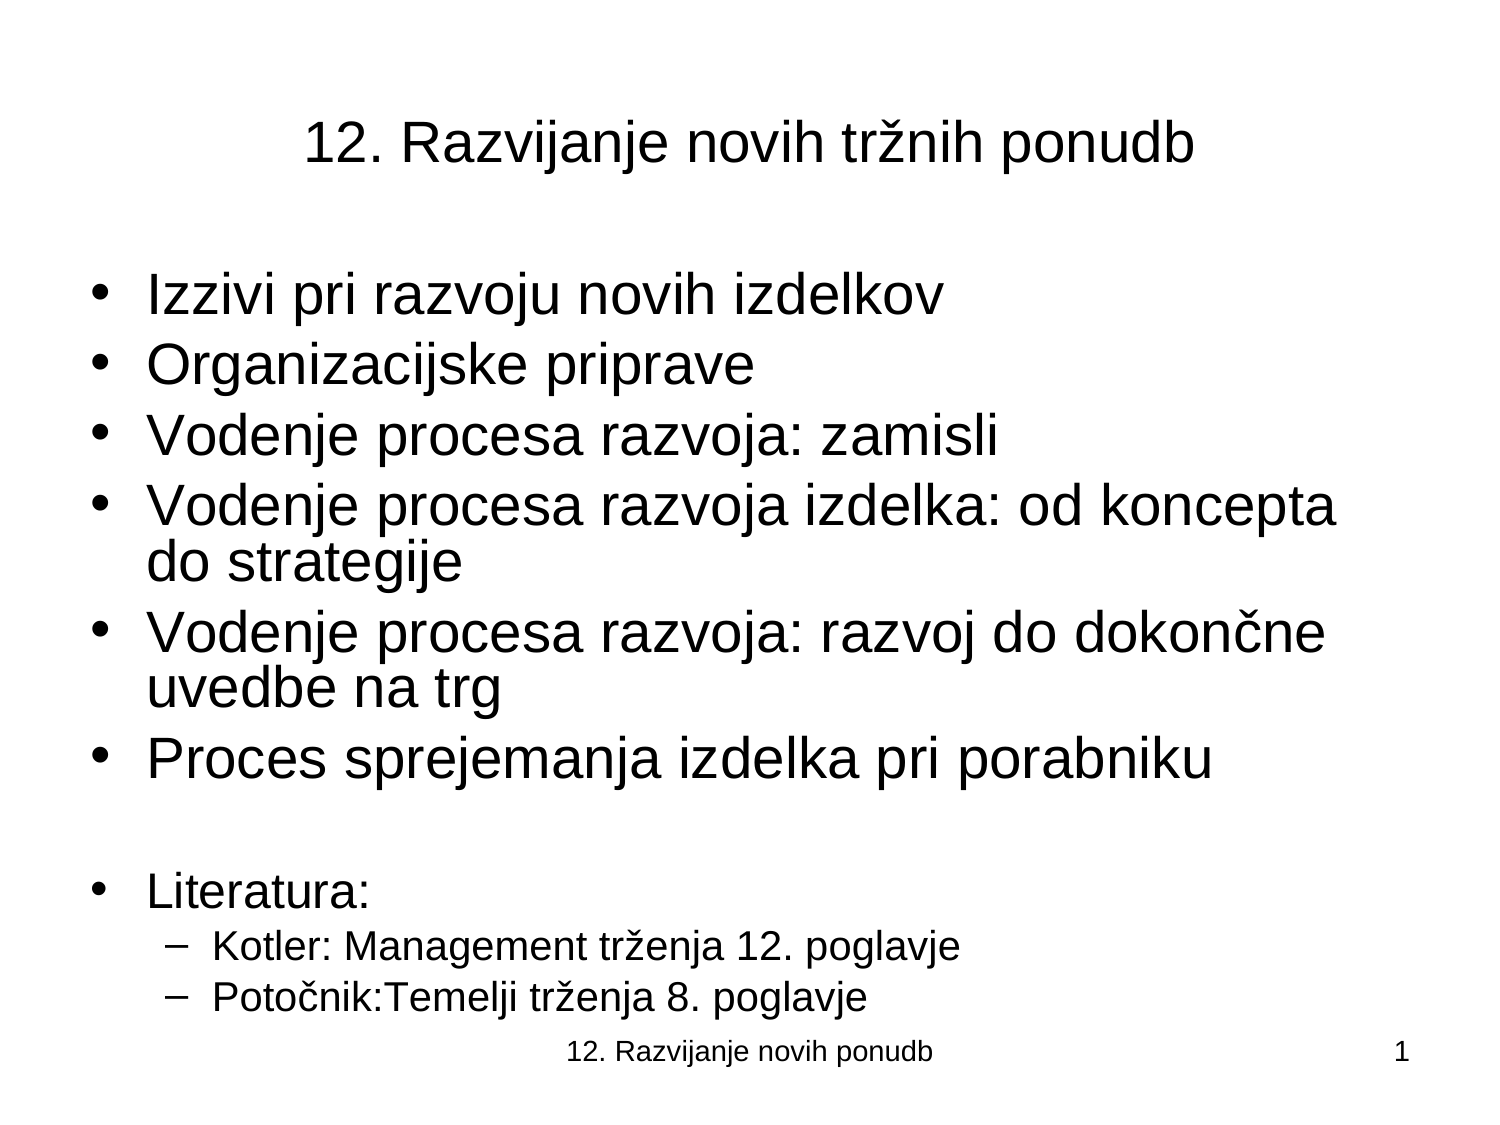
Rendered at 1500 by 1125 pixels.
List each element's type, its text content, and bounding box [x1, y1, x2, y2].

text_box <number> [1074, 1028, 1426, 1103]
title 12. Razvijanje novih tržnih ponudb [75, 45, 1426, 233]
text_box 12. Razvijanje novih ponudb [512, 1028, 988, 1103]
list Izzivi pri razvoju novih izdelkov Organizacijske priprave Vodenje procesa razvoja: zamisli Vodenje procesa razvoja izdelka: od koncepta do strategije Vodenje procesa razvoja: razvoj do dokončne uvedbe na trg Proces sprejemanja izdelka pri porabniku Literatura: Kotler: Management trženja 12. poglavje Potočnik:Temelji trženja 8. poglavje [75, 262, 1426, 1028]
